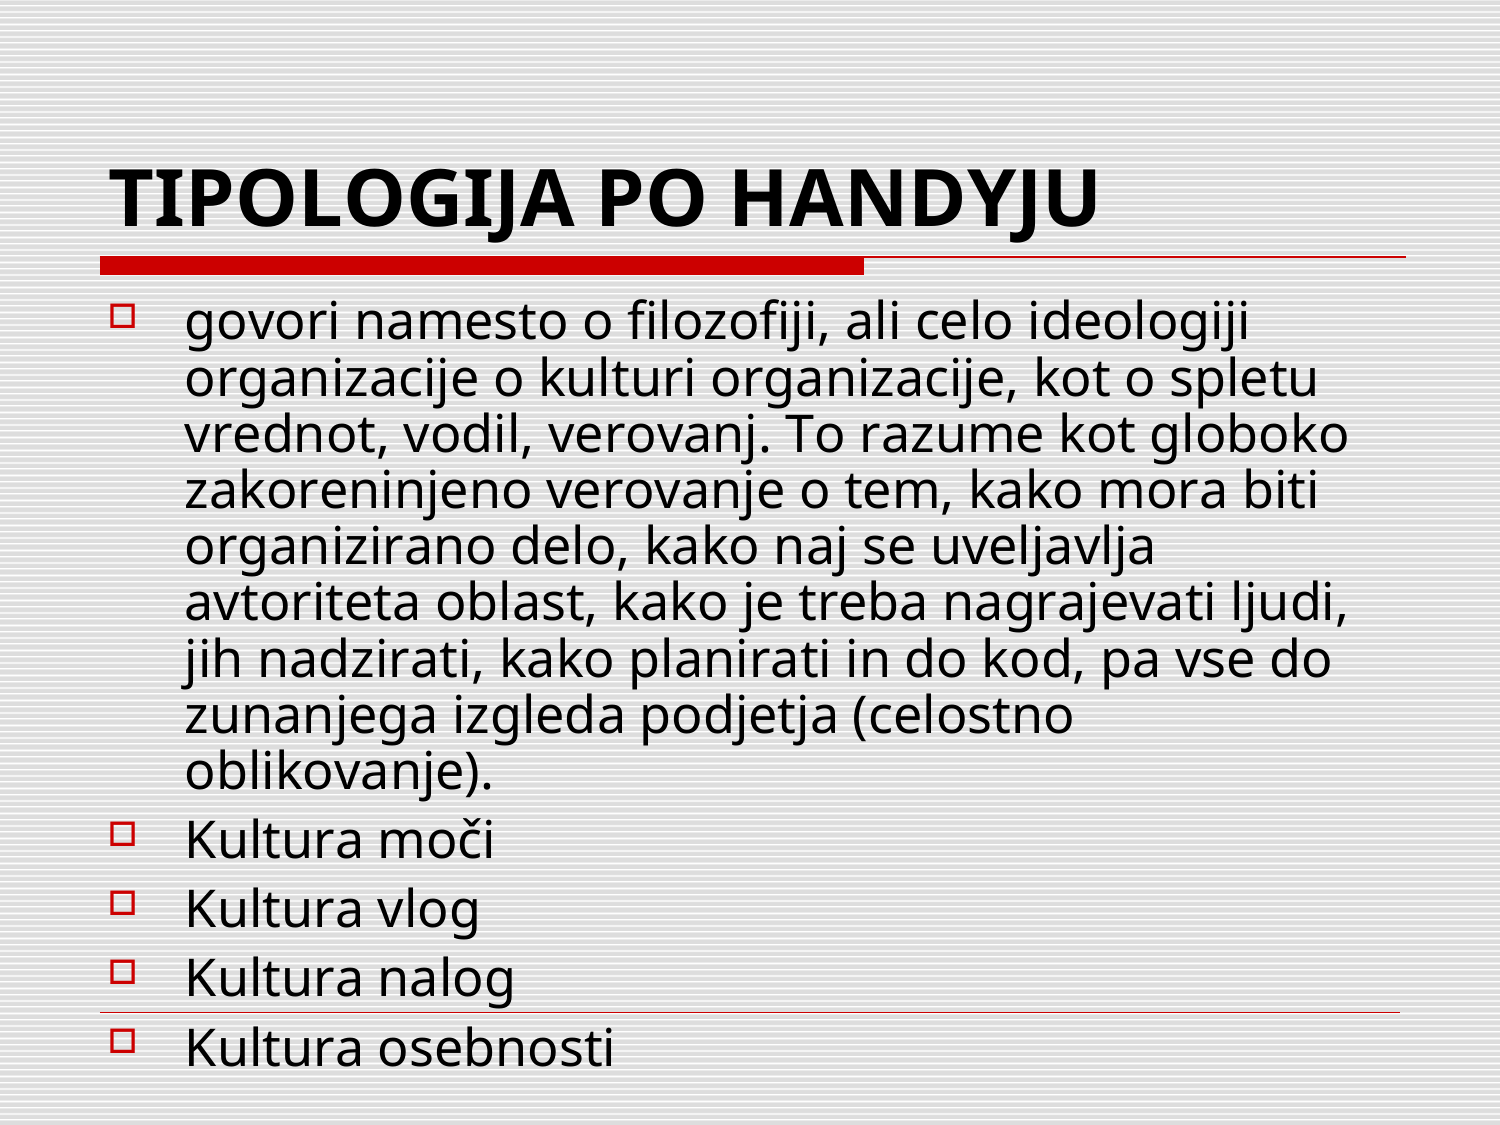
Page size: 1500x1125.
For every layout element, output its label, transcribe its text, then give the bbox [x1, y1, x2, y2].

picture [0, 0, 1500, 1125]
list govori namesto o filozofiji, ali celo ideologiji organizacije o kulturi organizacije, kot o spletu vrednot, vodil, verovanj. To razume kot globoko zakoreninjeno verovanje o tem, kako mora biti organizirano delo, kako naj se uveljavlja avtoriteta oblast, kako je treba nagrajevati ljudi, jih nadzirati, kako planirati in do kod, pa vse do zunanjega izgleda podjetja (celostno oblikovanje). Kultura moči Kultura vlog Kultura nalog Kultura osebnosti [92, 287, 1406, 988]
title TIPOLOGIJA PO HANDYJU [94, 49, 1407, 250]
